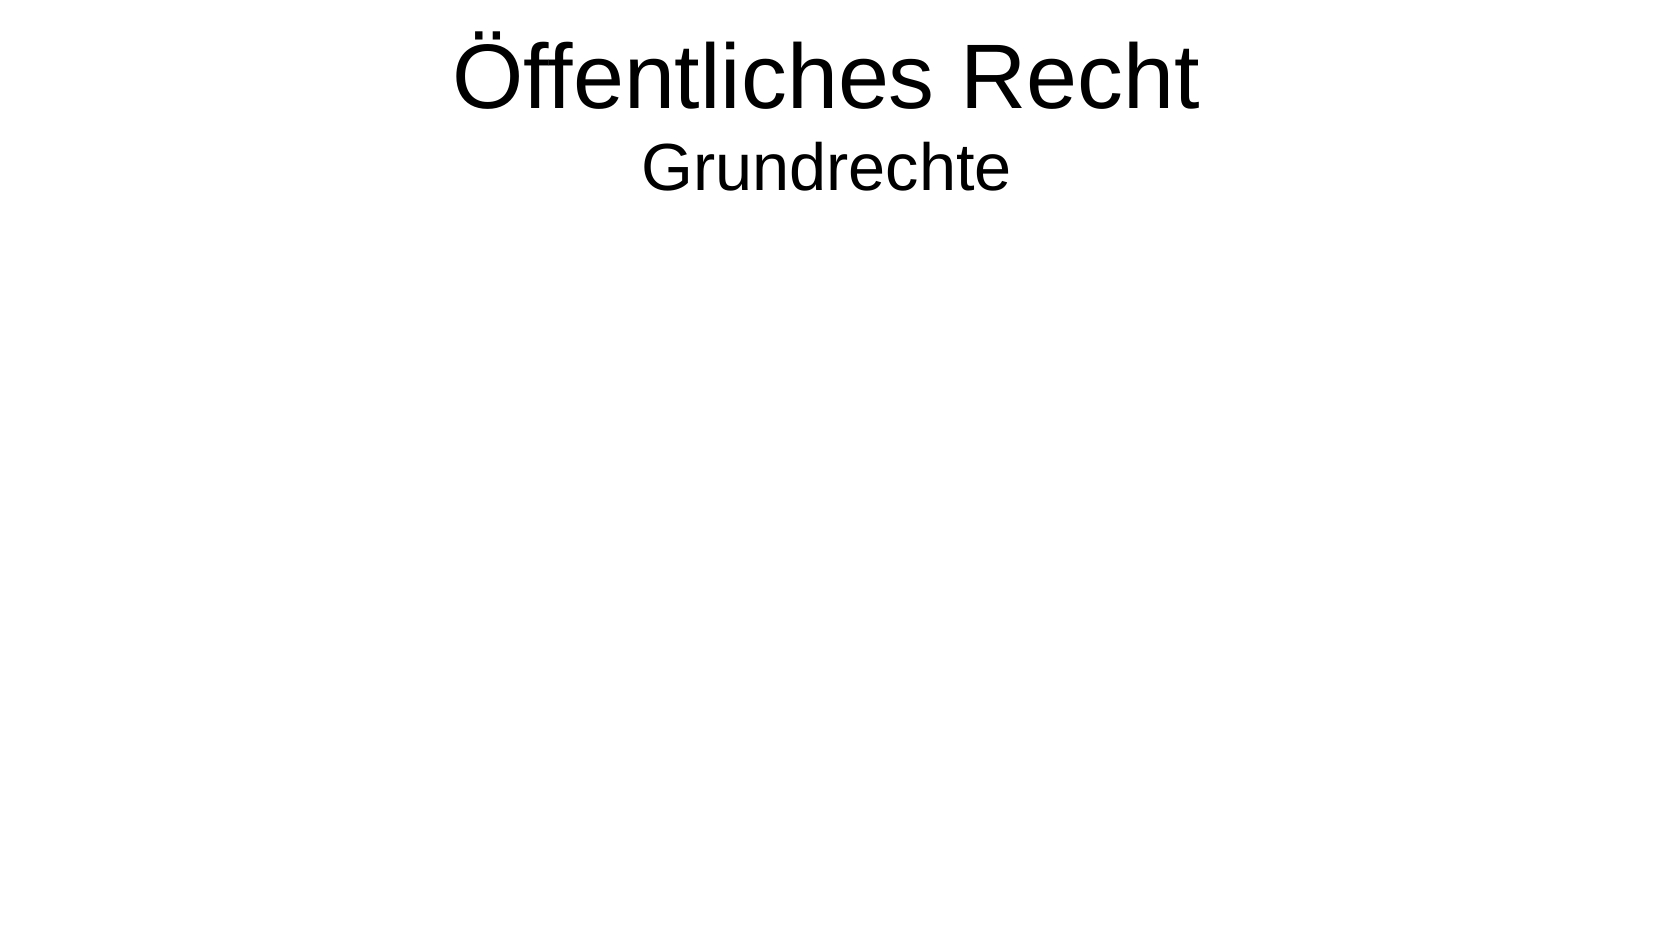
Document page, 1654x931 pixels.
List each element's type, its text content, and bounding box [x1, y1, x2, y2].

list Grundrechte [82, 129, 1571, 213]
title Öffentliches Recht [82, 23, 1571, 129]
